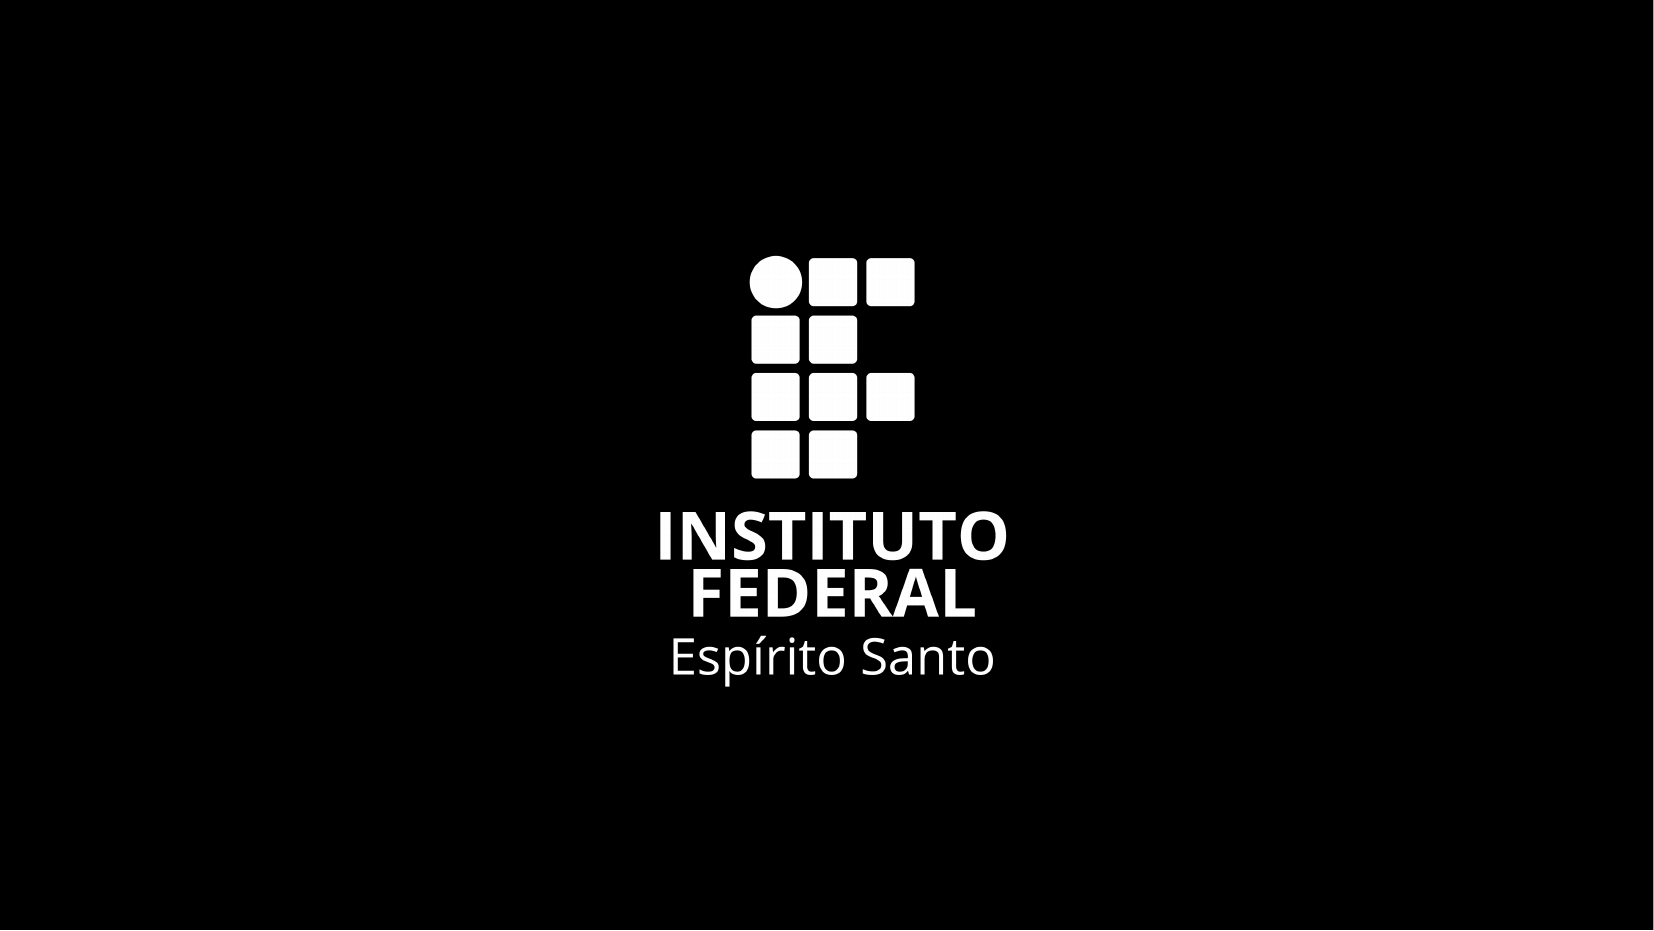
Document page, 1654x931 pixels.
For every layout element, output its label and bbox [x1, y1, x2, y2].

picture [588, 185, 1077, 748]
